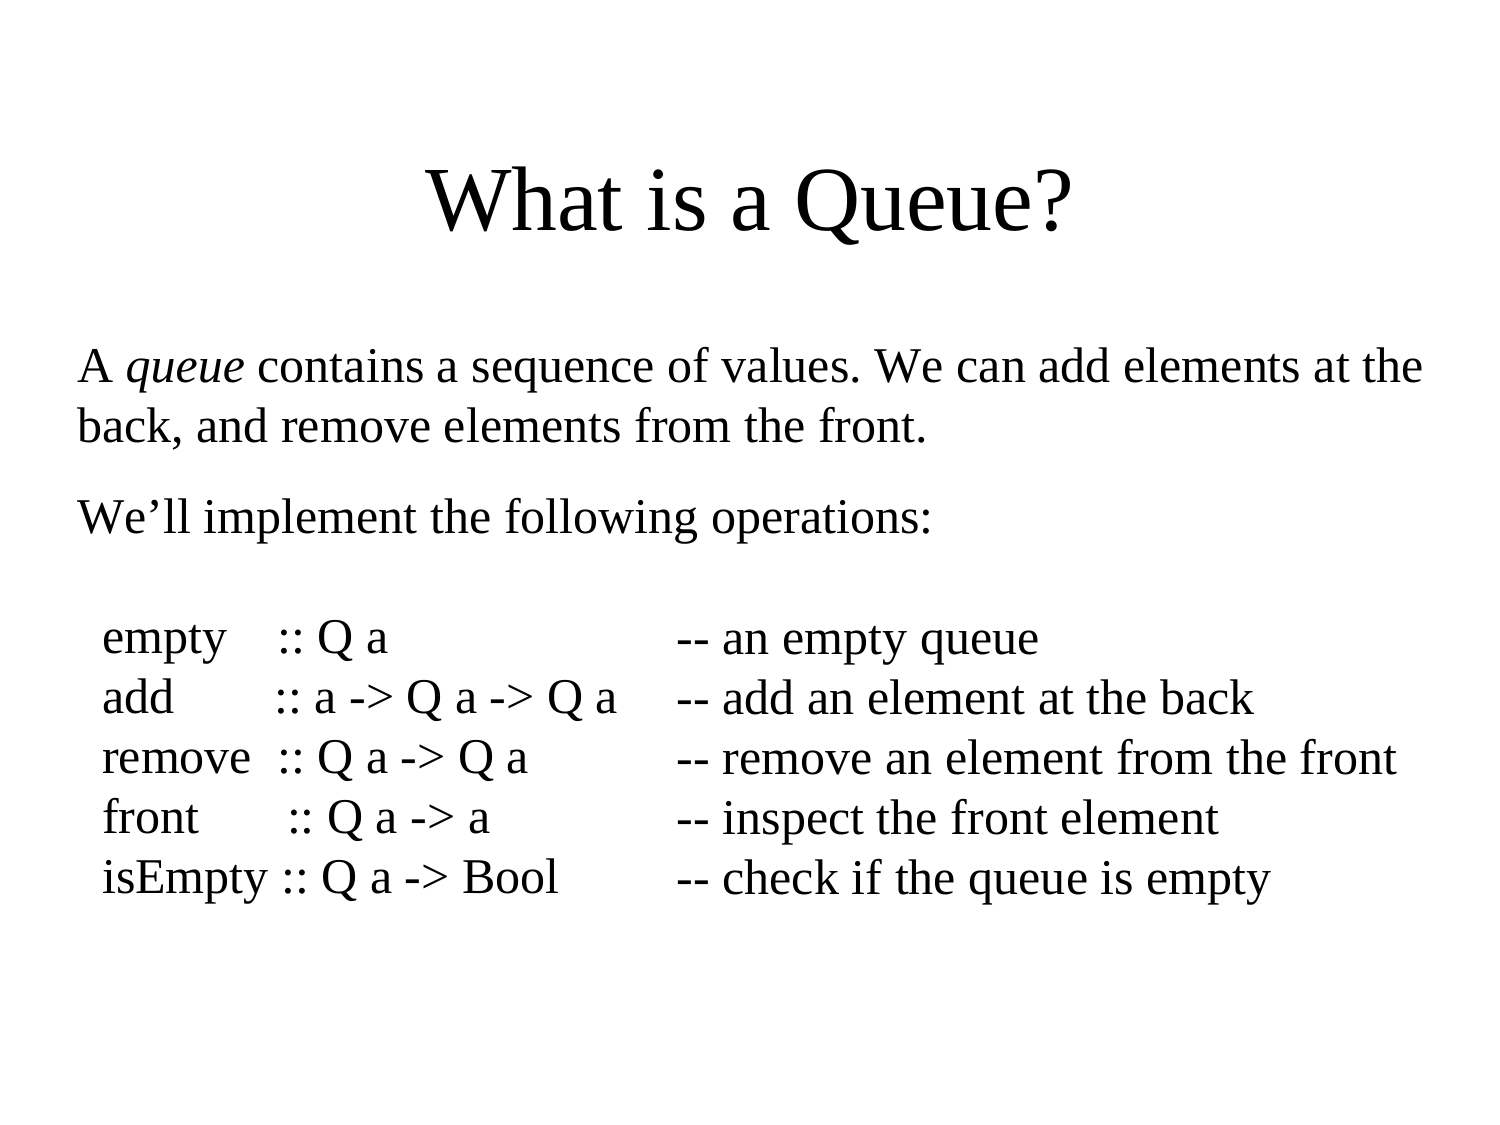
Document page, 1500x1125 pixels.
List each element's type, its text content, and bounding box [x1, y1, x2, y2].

text_box -- an empty queue -- add an element at the back -- remove an element from the front -- inspect the front element -- check if the queue is empty [661, 596, 1413, 912]
text_box A queue contains a sequence of values. We can add elements at the back, and remove elements from the front. We’ll implement the following operations: empty :: Q a add :: a -> Q a -> Q a remove :: Q a -> Q a front :: Q a -> a isEmpty :: Q a -> Bool [62, 324, 1476, 972]
title What is a Queue? [112, 99, 1388, 288]
